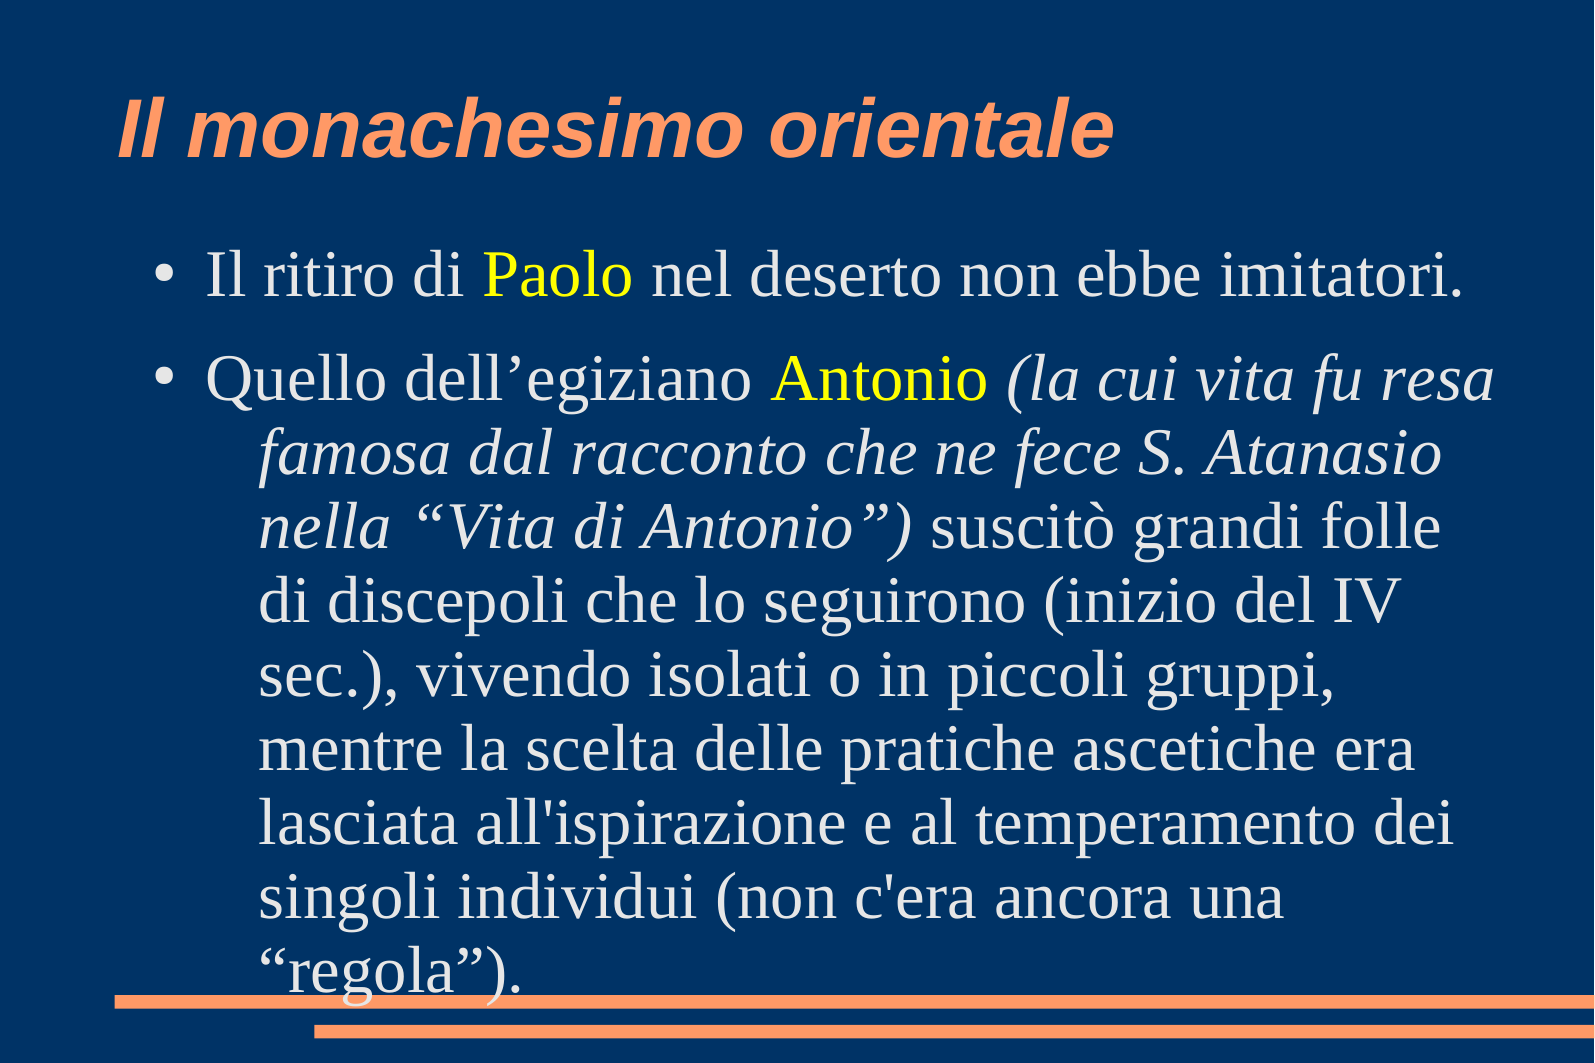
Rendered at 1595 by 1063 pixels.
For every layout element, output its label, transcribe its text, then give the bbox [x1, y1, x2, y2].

title Il monachesimo orientale [117, 39, 1479, 218]
list Il ritiro di Paolo nel deserto non ebbe imitatori. Quello dell’egiziano Antonio (la cui vita fu resa famosa dal racconto che ne fece S. Atanasio nella “Vita di Antonio”) suscitò grandi folle di discepoli che lo seguirono (inizio del IV sec.), vivendo isolati o in piccoli gruppi, mentre la scelta delle pratiche ascetiche era lasciata all'ispirazione e al temperamento dei singoli individui (non c'era ancora una “regola”). [117, 237, 1505, 934]
